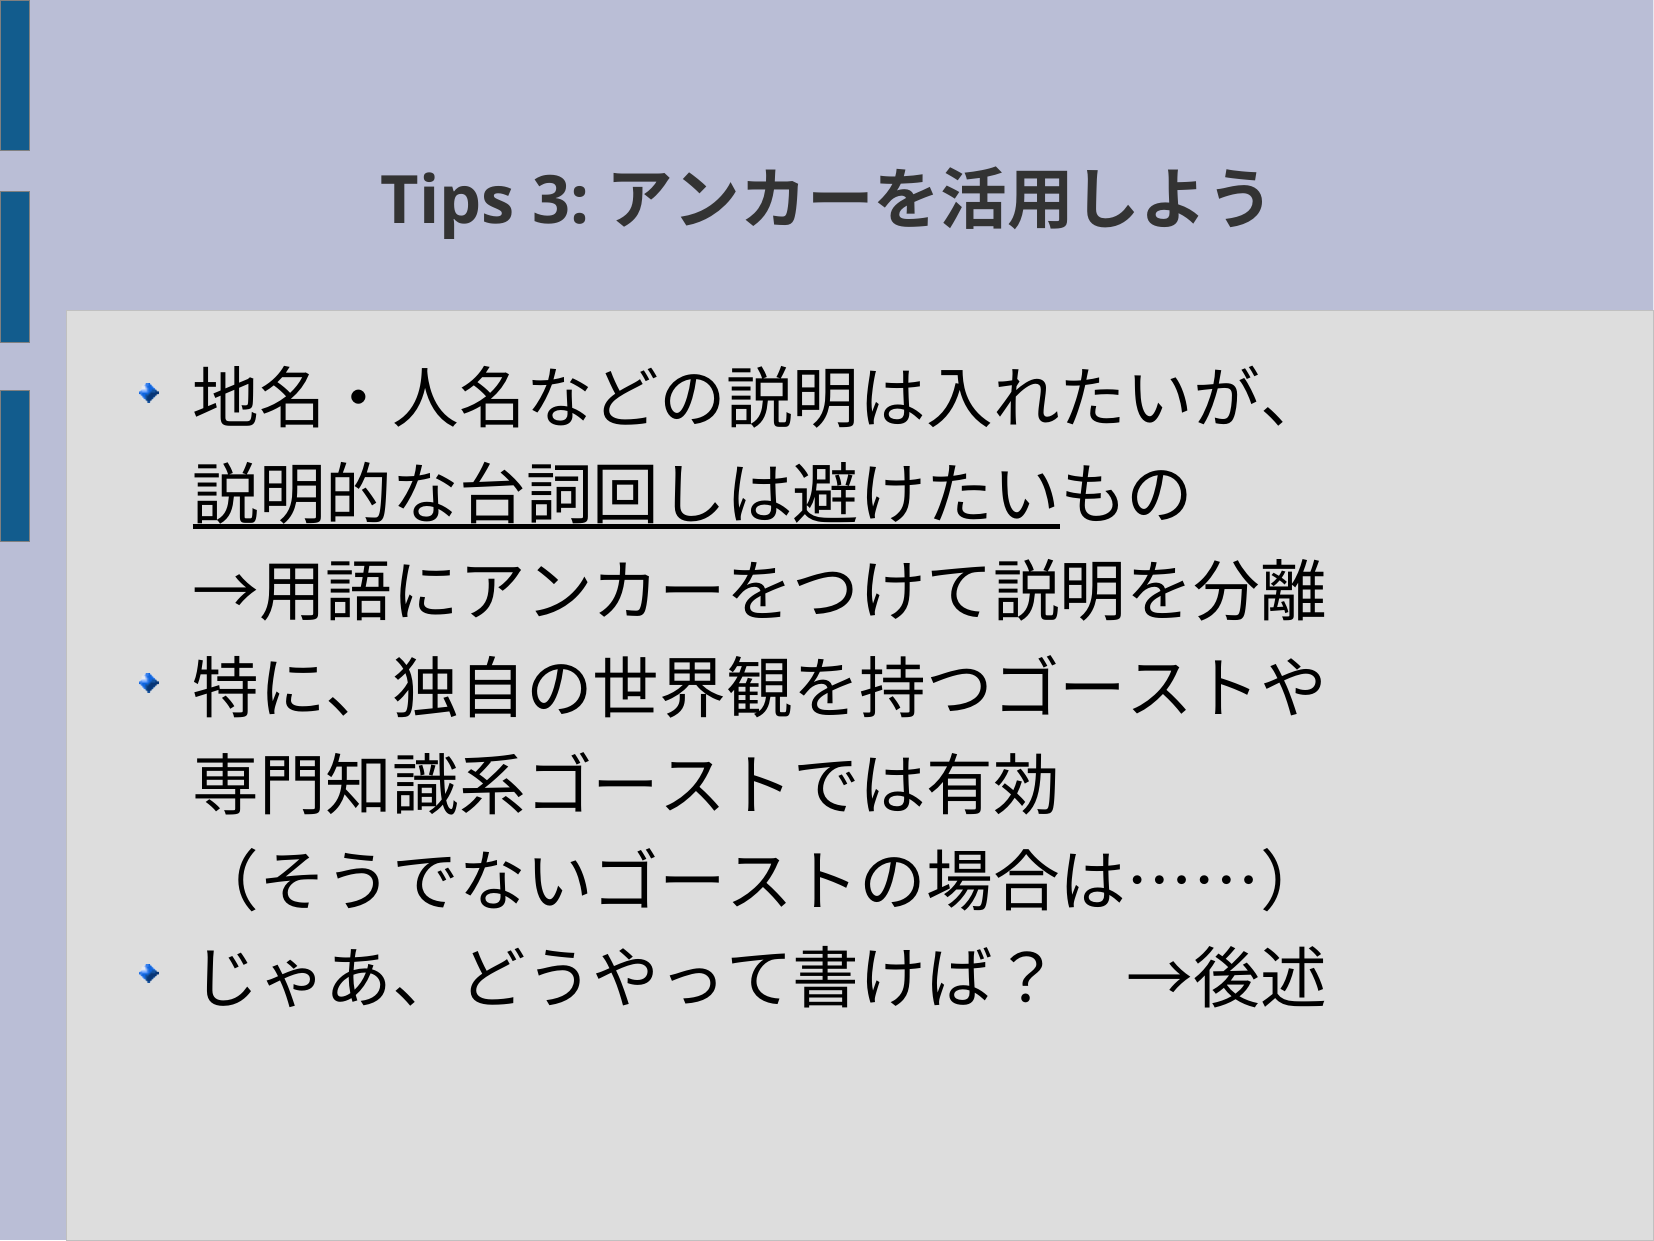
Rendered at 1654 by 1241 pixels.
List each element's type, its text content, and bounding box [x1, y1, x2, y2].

title Tips 3: アンカーを活用しよう [121, 91, 1534, 299]
list 地名・人名などの説明は入れたいが、 説明的な台詞回しは避けたいもの →用語にアンカーをつけて説明を分離 特に、独自の世界観を持つゴーストや 専門知識系ゴーストでは有効 （そうでないゴーストの場合は……） じゃあ、どうやって書けば？ →後述 [121, 344, 1534, 1127]
